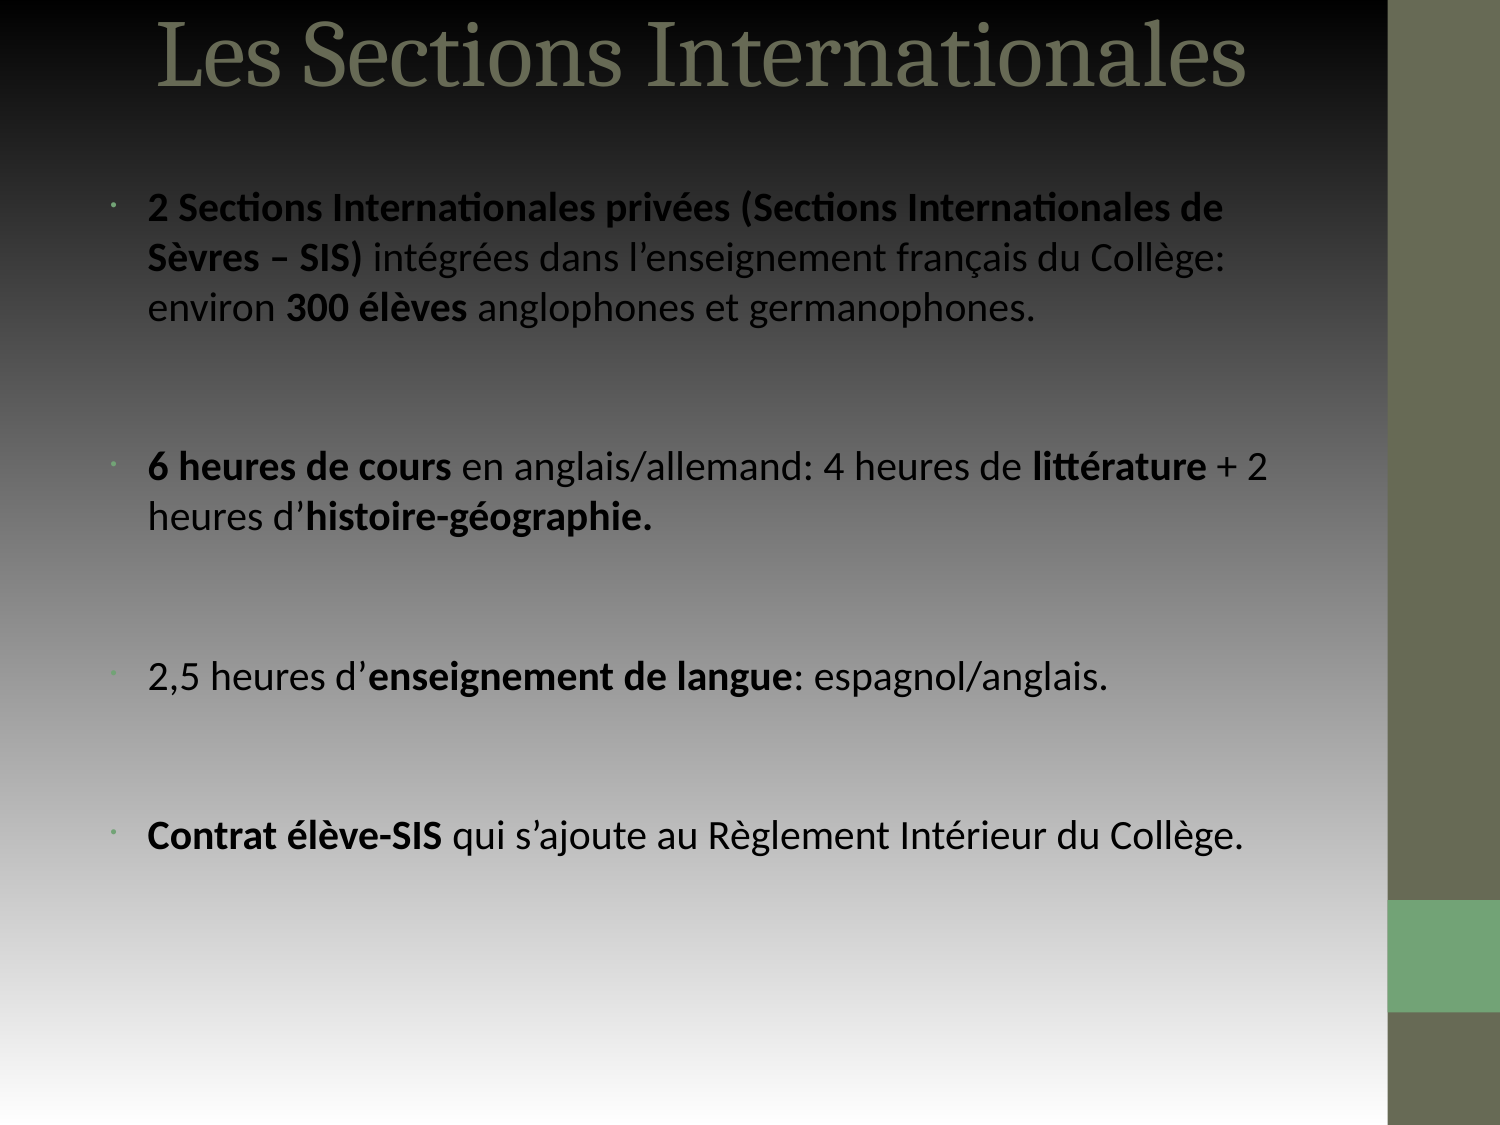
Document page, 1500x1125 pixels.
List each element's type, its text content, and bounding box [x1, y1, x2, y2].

title Les Sections Internationales [76, 0, 1327, 172]
list 2 Sections Internationales privées (Sections Internationales de Sèvres – SIS) intégrées dans l’enseignement français du Collège: environ 300 élèves anglophones et germanophones. 6 heures de cours en anglais/allemand: 4 heures de littérature + 2 heures d’histoire-géographie. 2,5 heures d’enseignement de langue: espagnol/anglais. Contrat élève-SIS qui s’ajoute au Règlement Intérieur du Collège. [76, 172, 1327, 1059]
